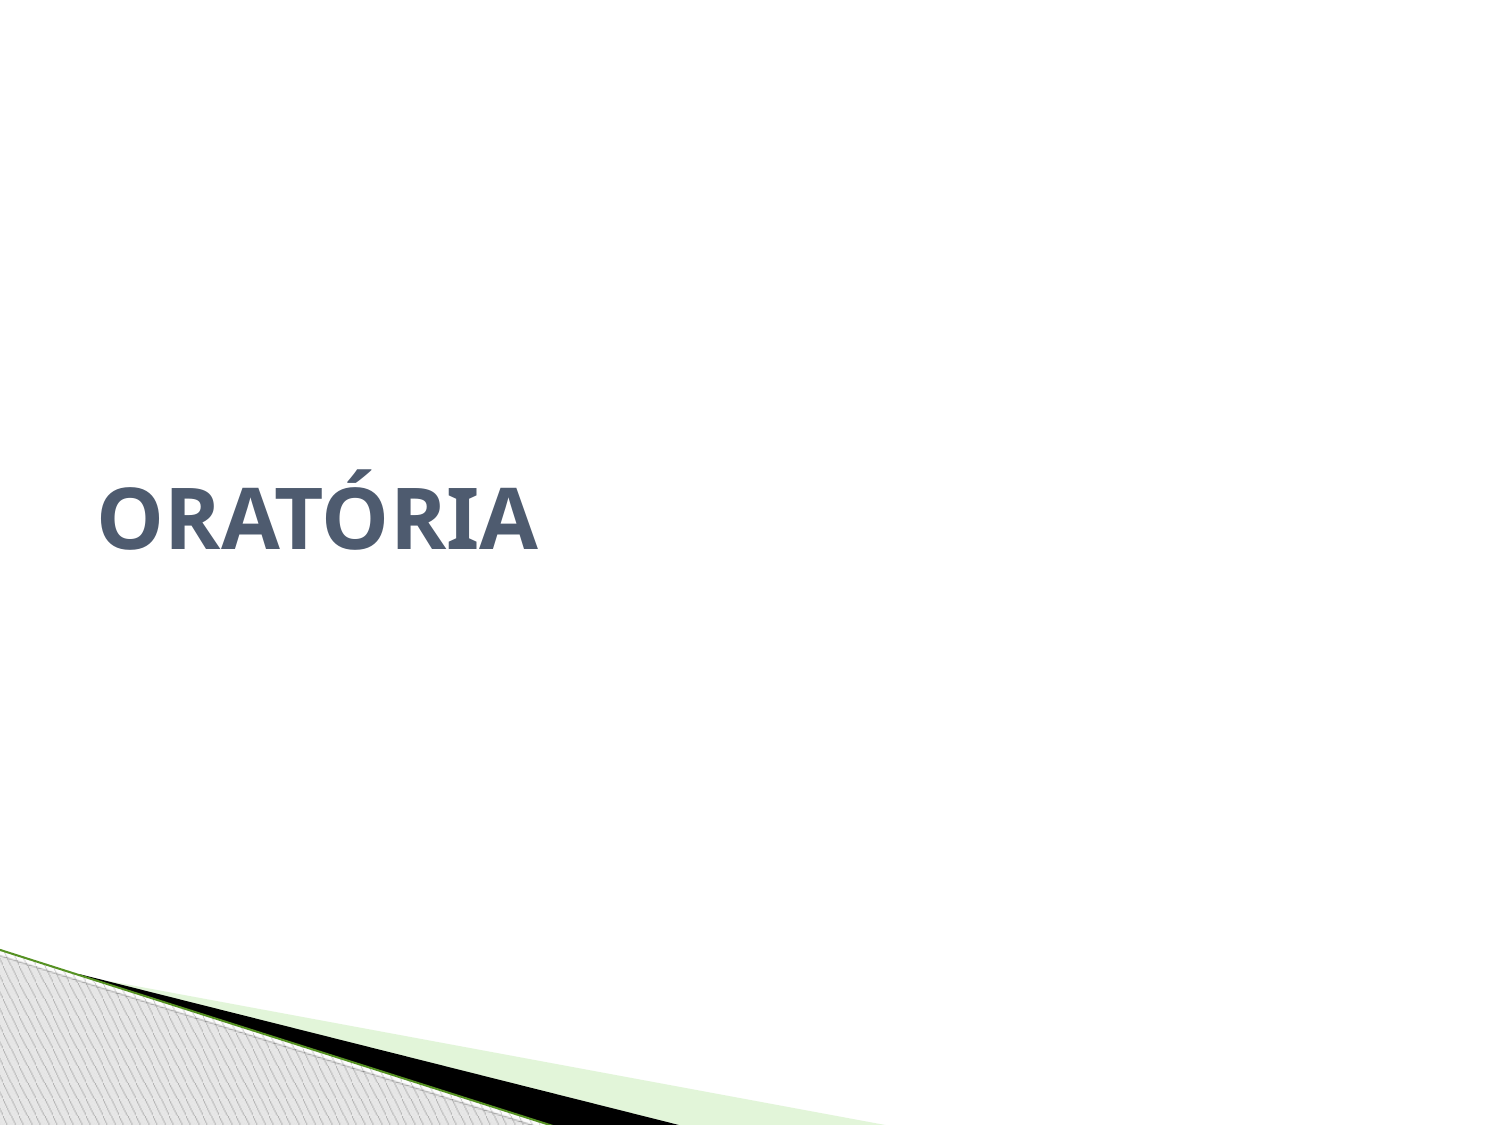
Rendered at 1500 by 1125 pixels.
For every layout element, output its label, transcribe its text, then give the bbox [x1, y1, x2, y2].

title ORATÓRIA [82, 421, 1432, 610]
